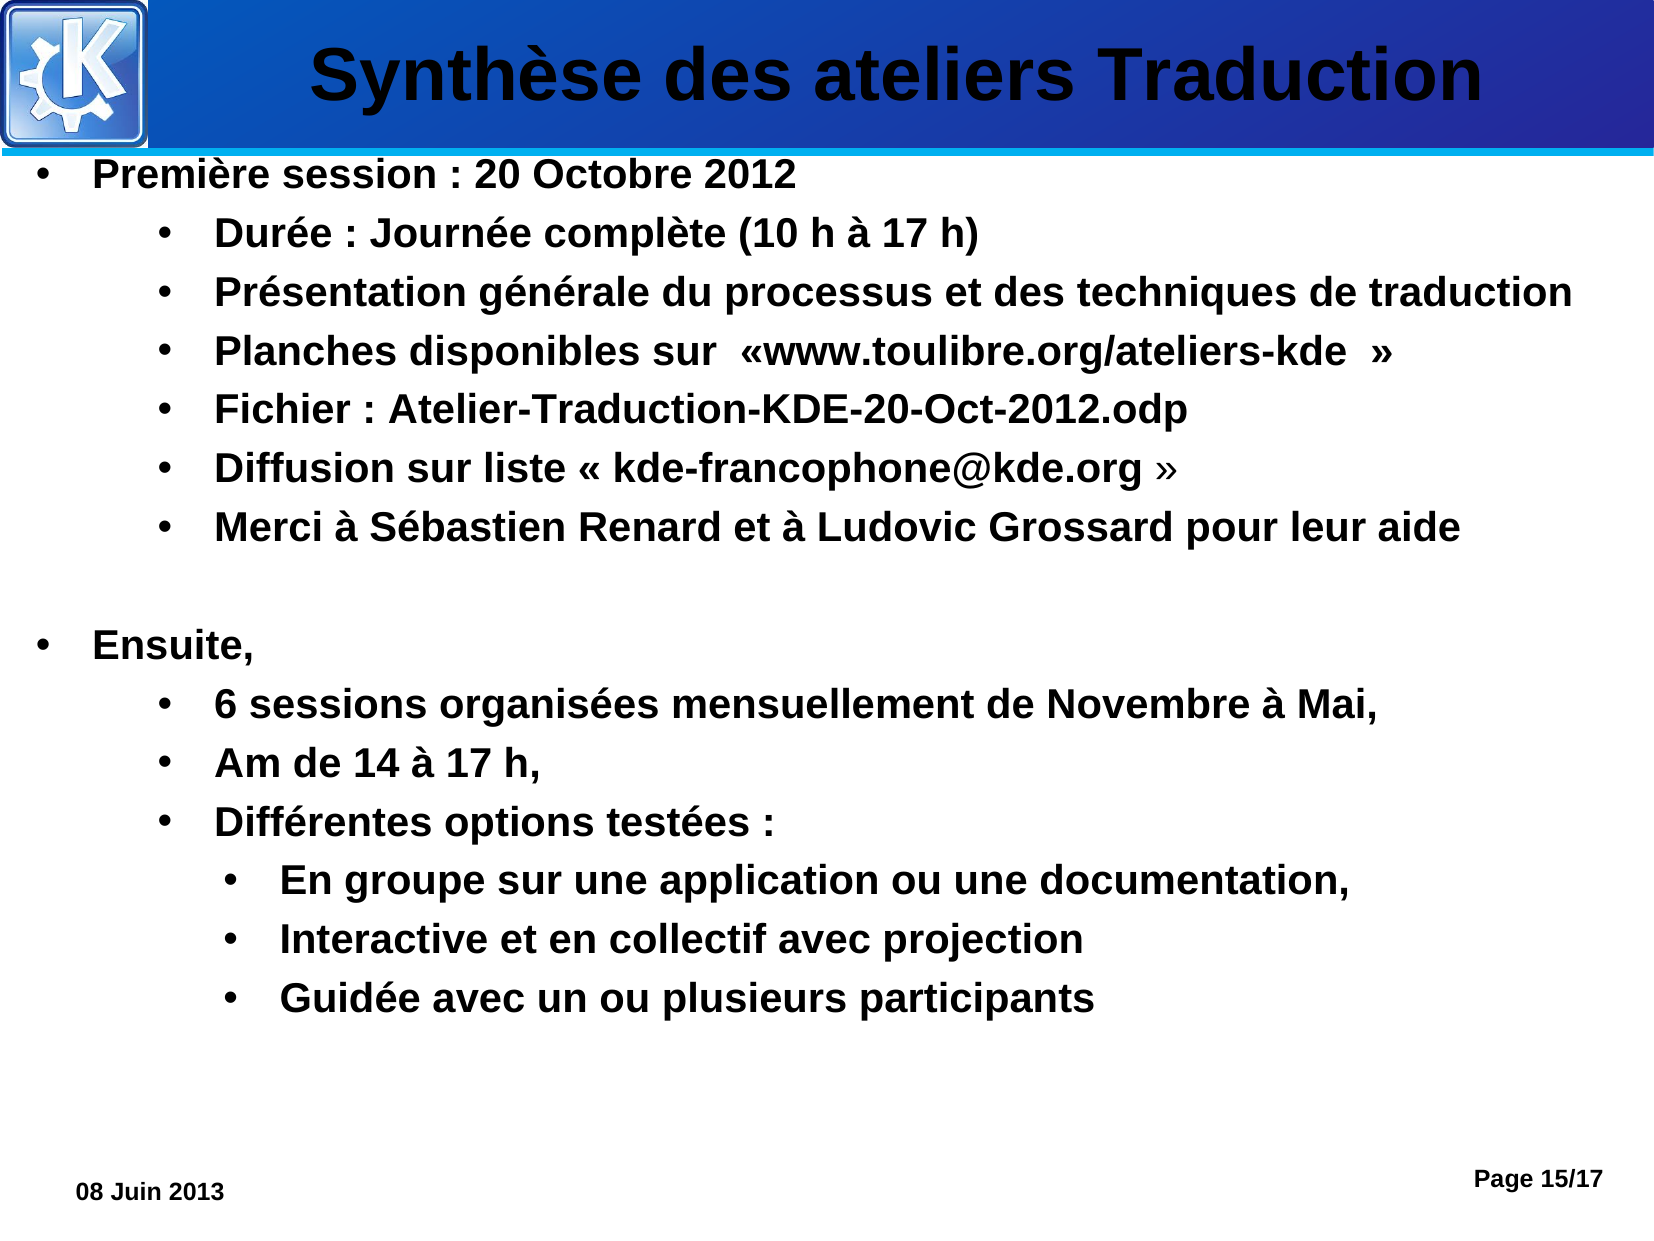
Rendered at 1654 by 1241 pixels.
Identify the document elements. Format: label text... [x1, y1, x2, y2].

picture [0, 0, 141, 148]
text_box Synthèse des ateliers Traduction [141, 0, 1654, 148]
text_box Première session : 20 Octobre 2012 Durée : Journée complète (10 h à 17 h) Présentation générale du processus et des techniques de traduction Planches disponibles sur «www.toulibre.org/ateliers-kde » Fichier : Atelier-Traduction-KDE-20-Oct-2012.odp Diffusion sur liste « kde-francophone@kde.org » Merci à Sébastien Renard et à Ludovic Grossard pour leur aide Ensuite, 6 sessions organisées mensuellement de Novembre à Mai, Am de 14 à 17 h, Différentes options testées : En groupe sur une application ou une documentation, Interactive et en collectif avec projection Guidée avec un ou plusieurs participants [35, 147, 1619, 1093]
